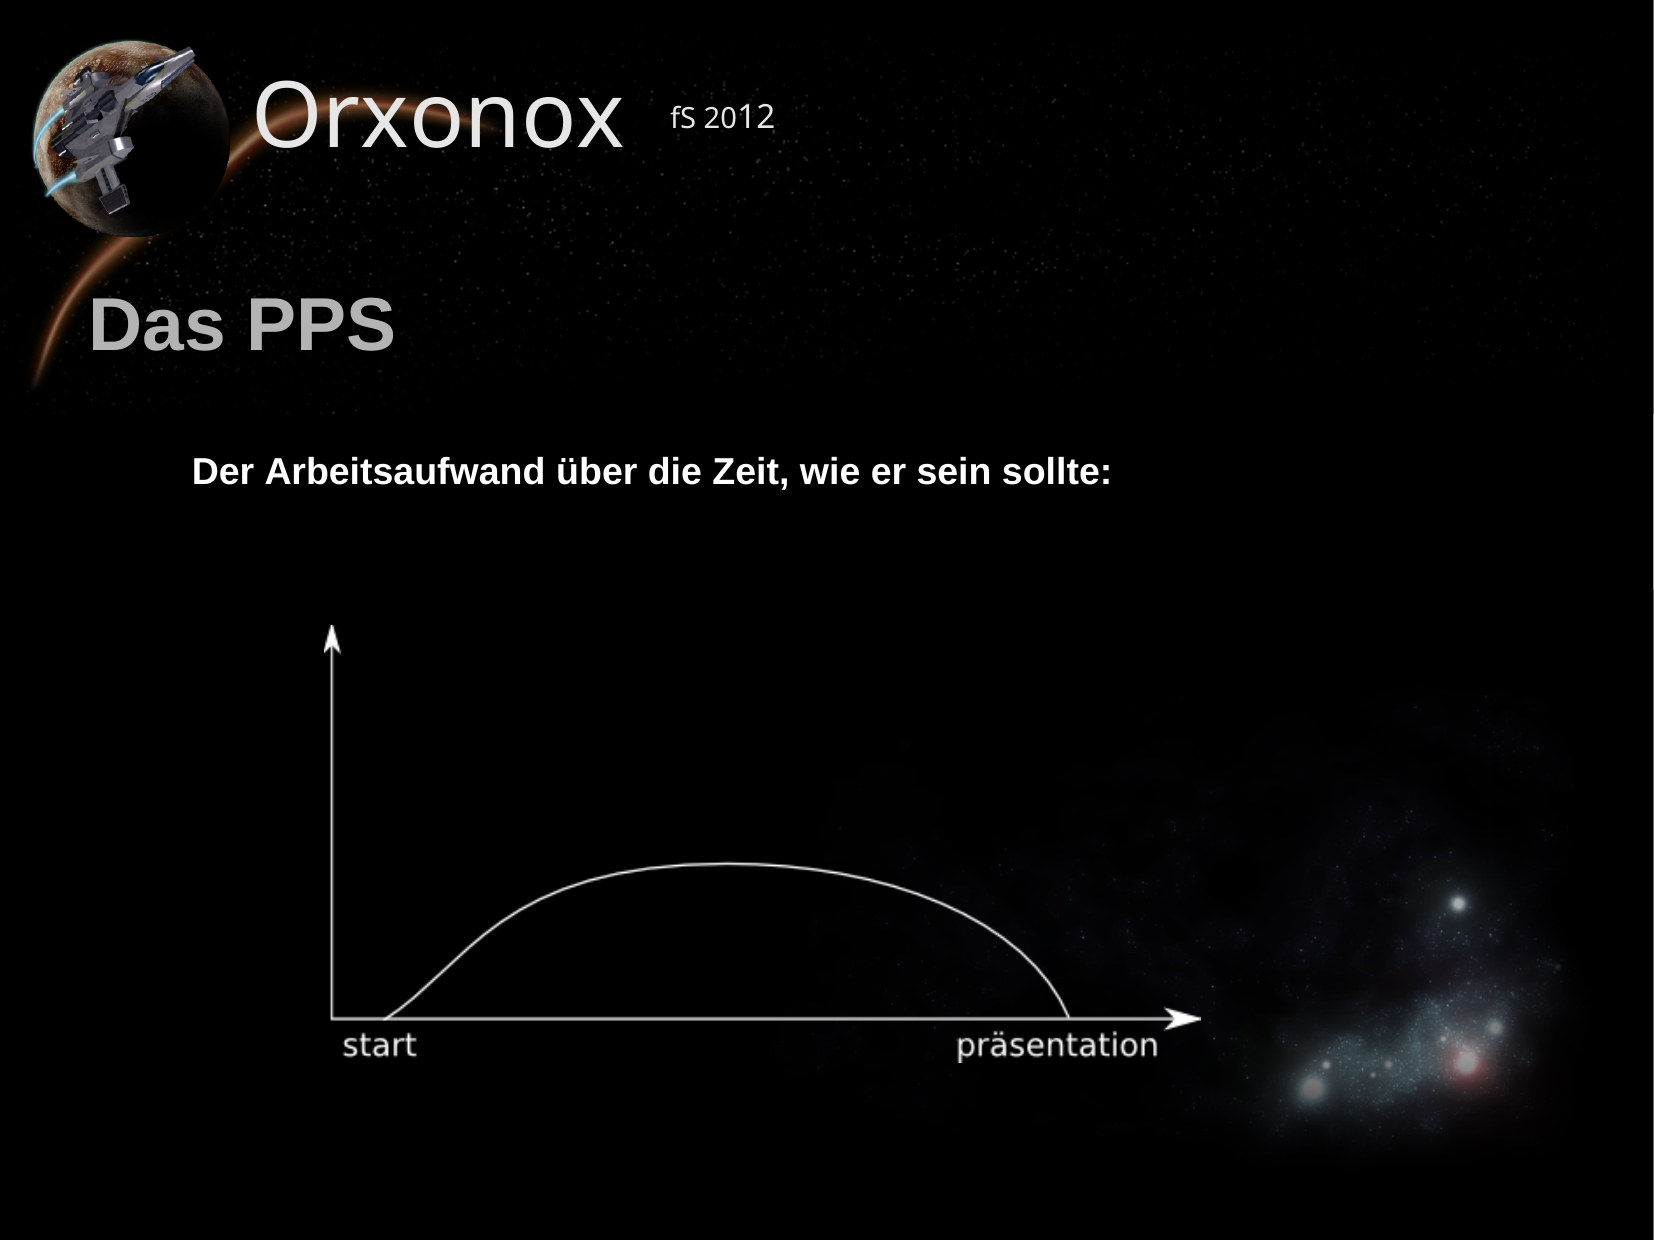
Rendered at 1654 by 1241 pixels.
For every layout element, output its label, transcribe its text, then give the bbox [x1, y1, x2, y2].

title Das PPS [88, 273, 1577, 377]
picture [324, 590, 1654, 1240]
picture [0, 0, 1654, 521]
text_box Der Arbeitsaufwand über die Zeit, wie er sein sollte: [177, 442, 1329, 500]
